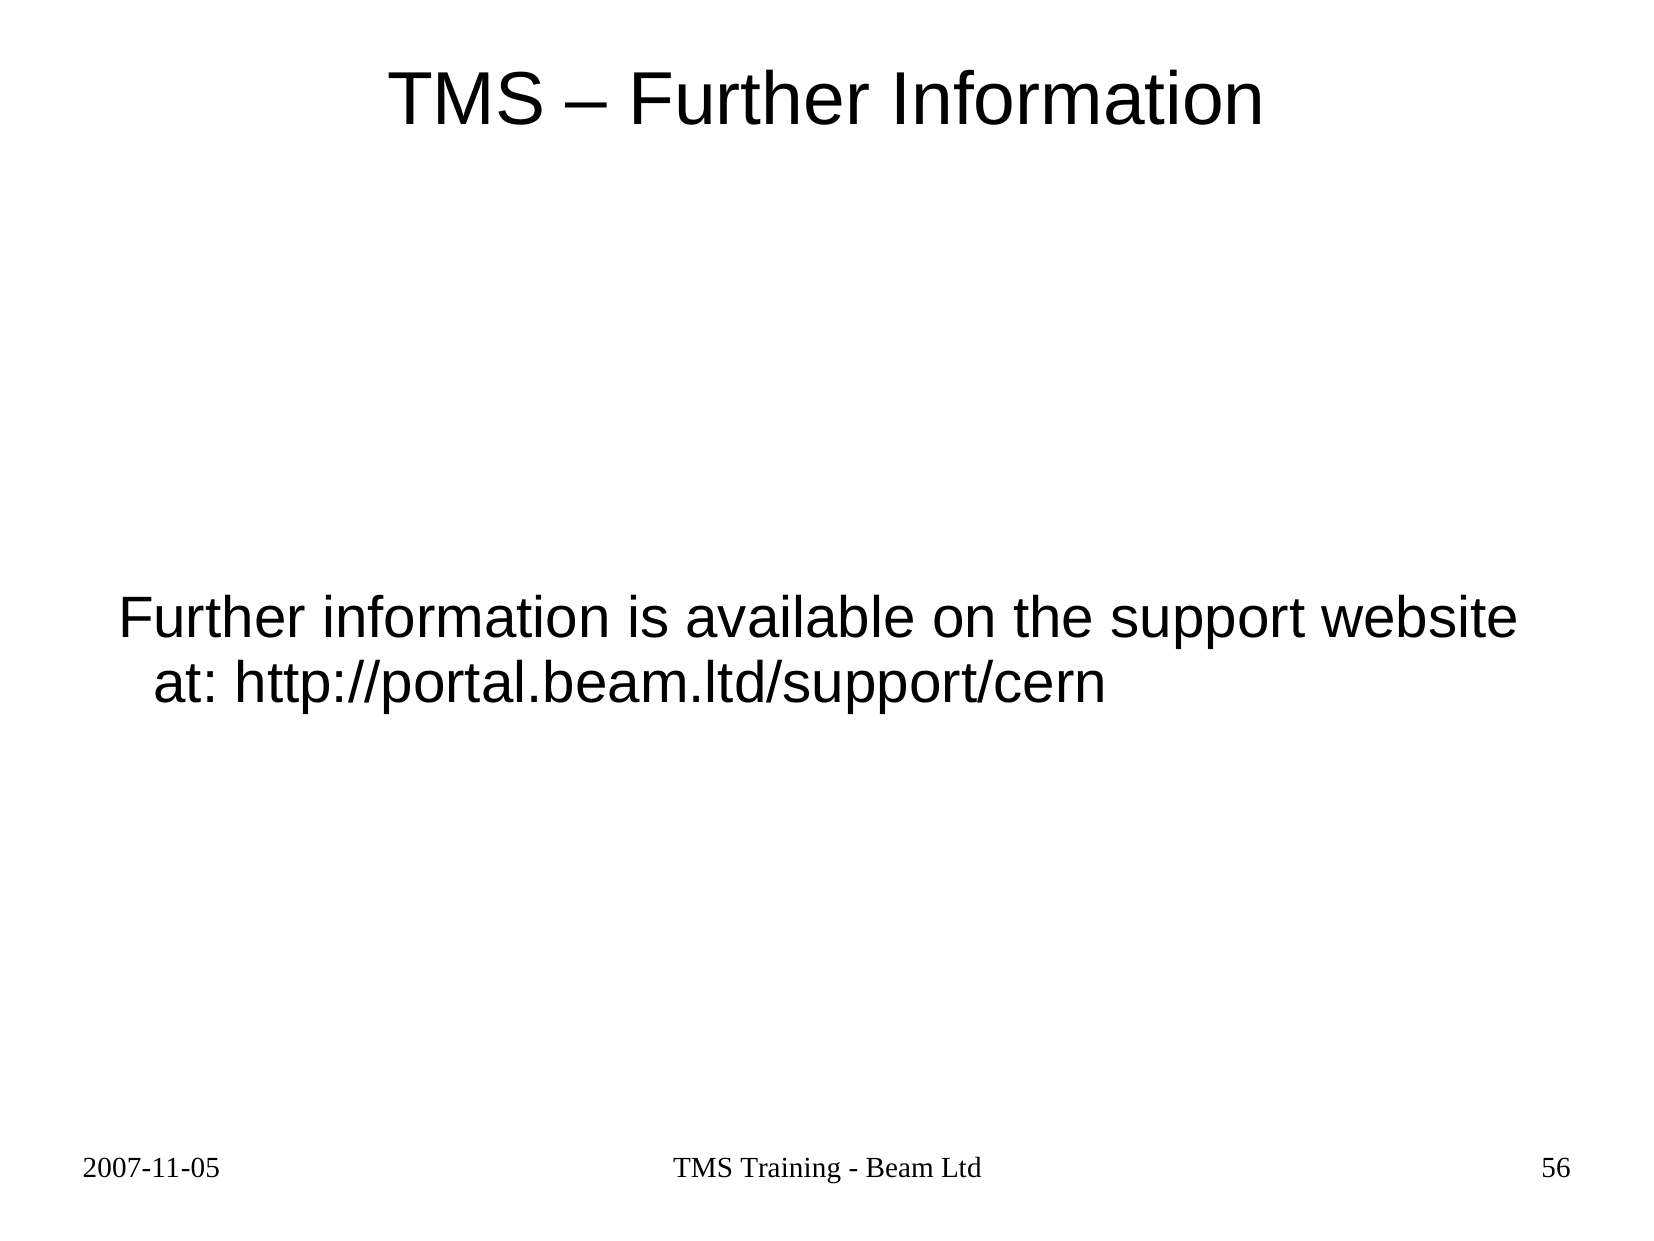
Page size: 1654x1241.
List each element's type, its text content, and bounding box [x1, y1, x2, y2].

title TMS – Further Information [82, 56, 1571, 141]
subtitle Further information is available on the support website at: http://portal.beam.ltd/support/cern [82, 184, 1571, 1115]
